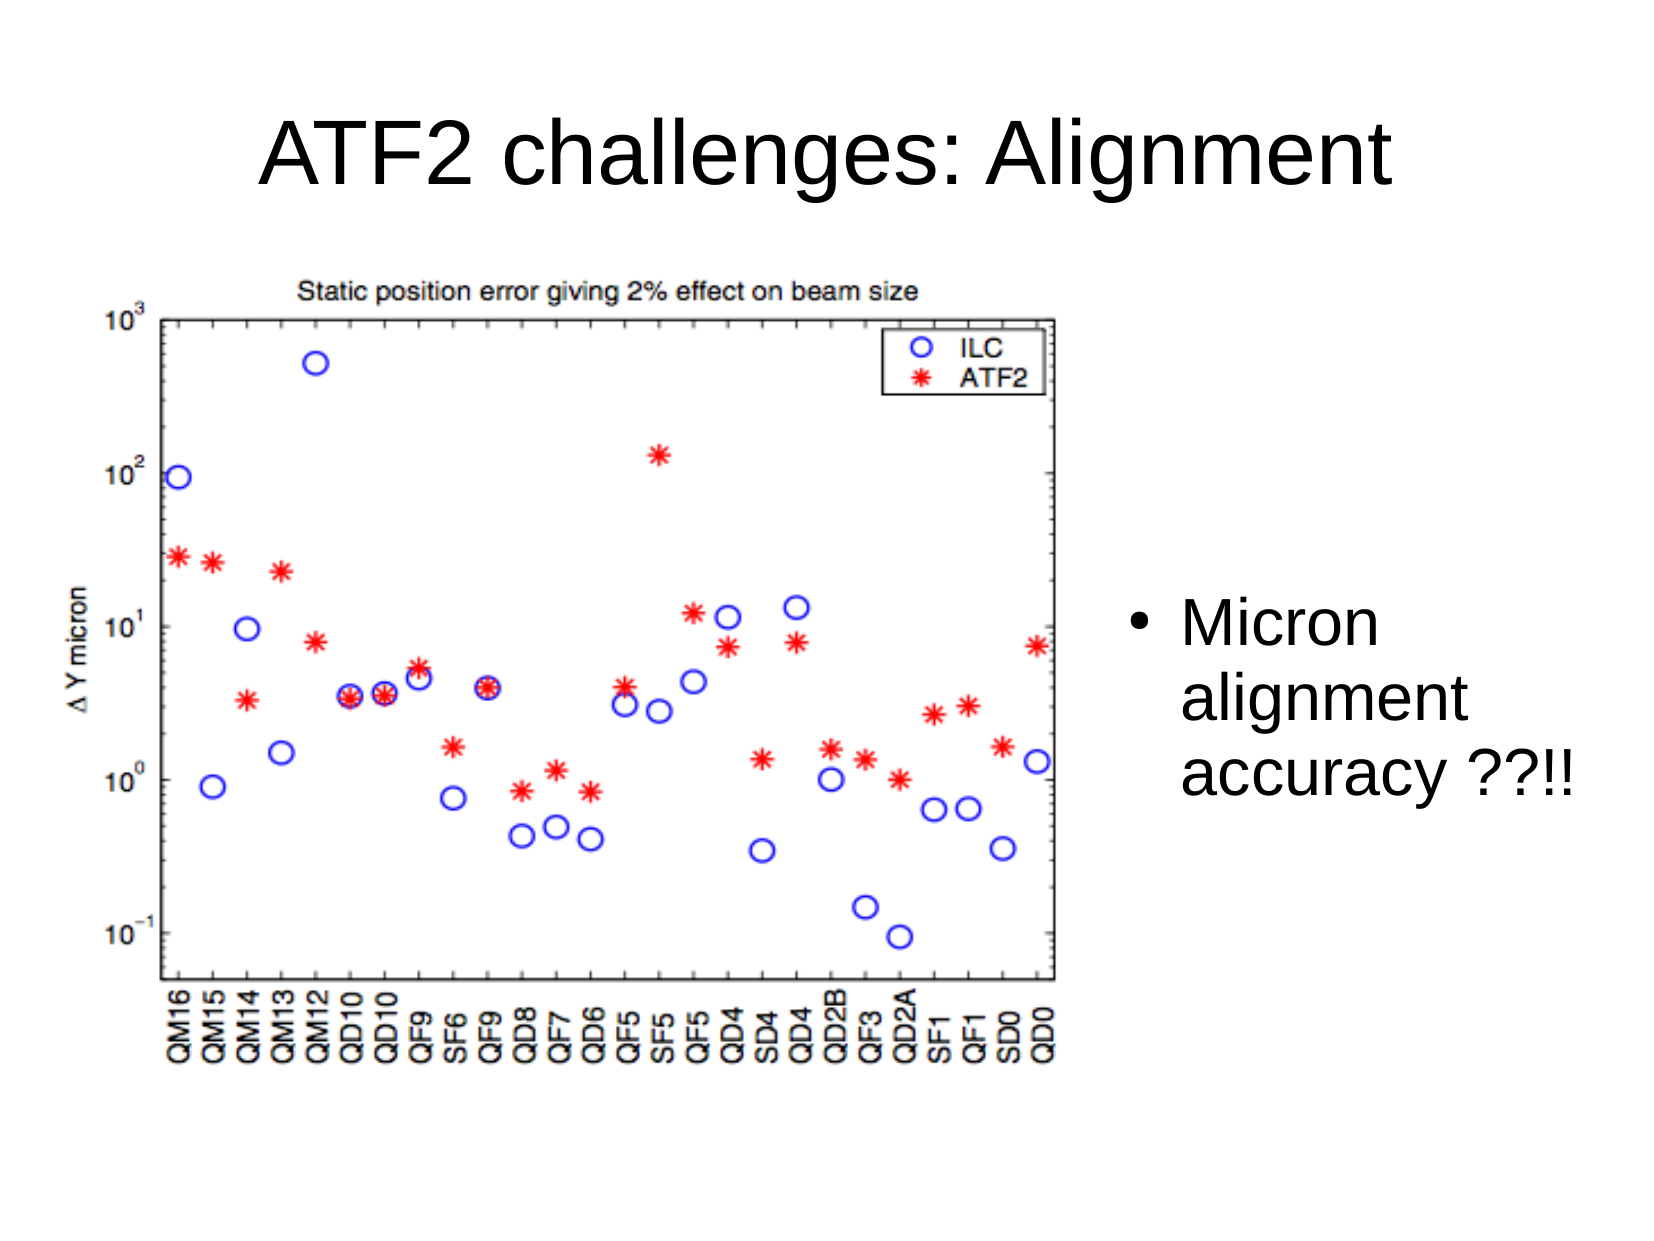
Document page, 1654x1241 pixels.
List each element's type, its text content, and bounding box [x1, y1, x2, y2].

list Micron alignment accuracy ??!! [1110, 585, 1654, 1010]
picture [45, 269, 1081, 1096]
title ATF2 challenges: Alignment [82, 49, 1571, 257]
